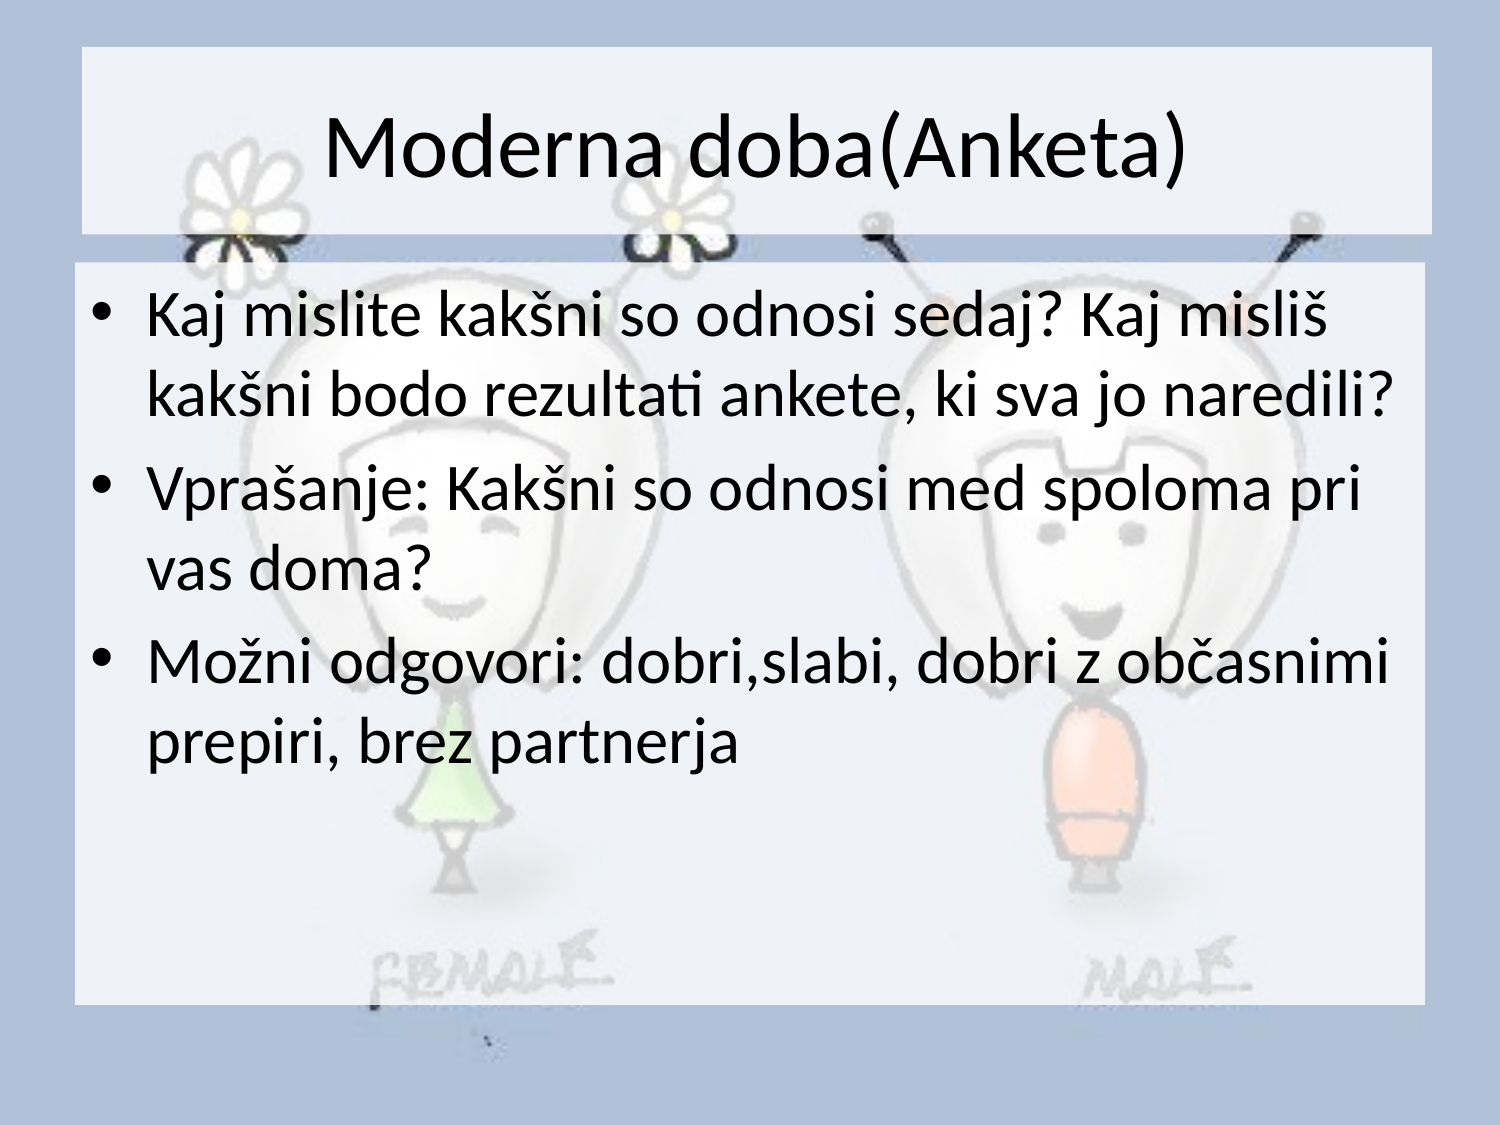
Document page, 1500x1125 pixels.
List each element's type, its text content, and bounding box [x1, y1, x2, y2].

list Kaj mislite kakšni so odnosi sedaj? Kaj misliš kakšni bodo rezultati ankete, ki sva jo naredili? Vprašanje: Kakšni so odnosi med spoloma pri vas doma? Možni odgovori: dobri,slabi, dobri z občasnimi prepiri, brez partnerja [75, 262, 1425, 1005]
title Moderna doba(Anketa) [82, 46, 1432, 235]
picture [0, 0, 1500, 1125]
